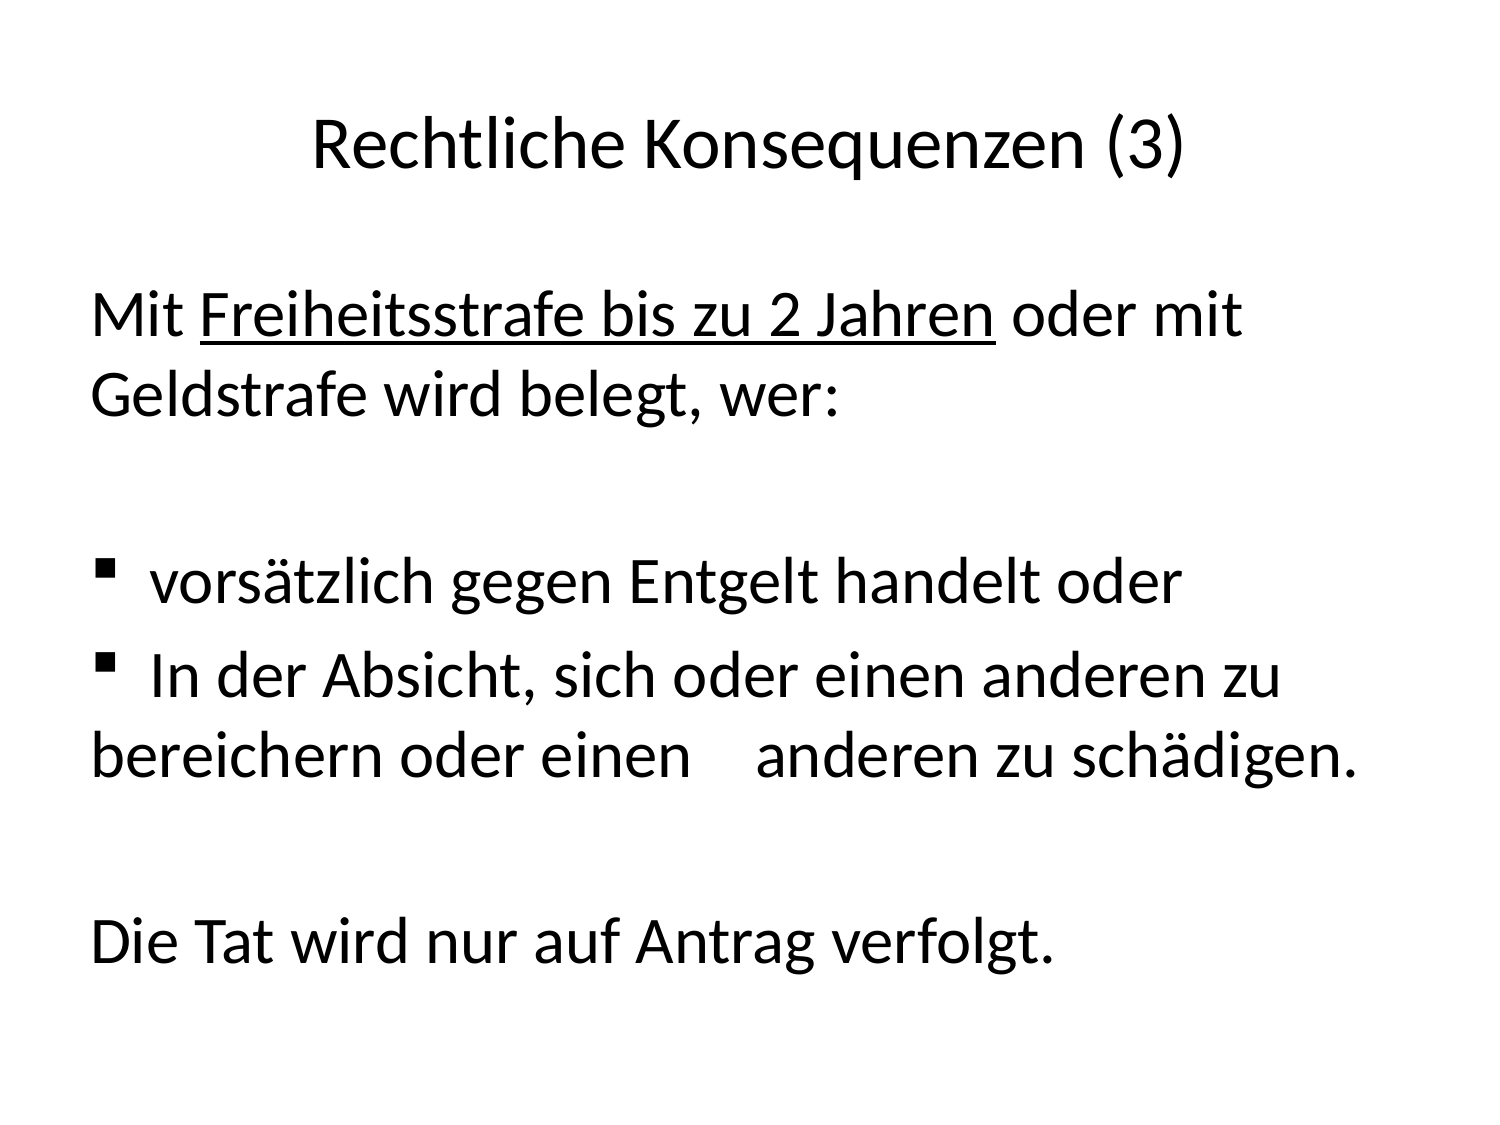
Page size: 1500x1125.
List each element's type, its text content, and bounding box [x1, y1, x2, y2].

list Mit Freiheitsstrafe bis zu 2 Jahren oder mit Geldstrafe wird belegt, wer: vorsätzlich gegen Entgelt handelt oder In der Absicht, sich oder einen anderen zu bereichern oder einen anderen zu schädigen. Die Tat wird nur auf Antrag verfolgt. [75, 262, 1425, 1005]
title Rechtliche Konsequenzen (3) [75, 45, 1425, 233]
